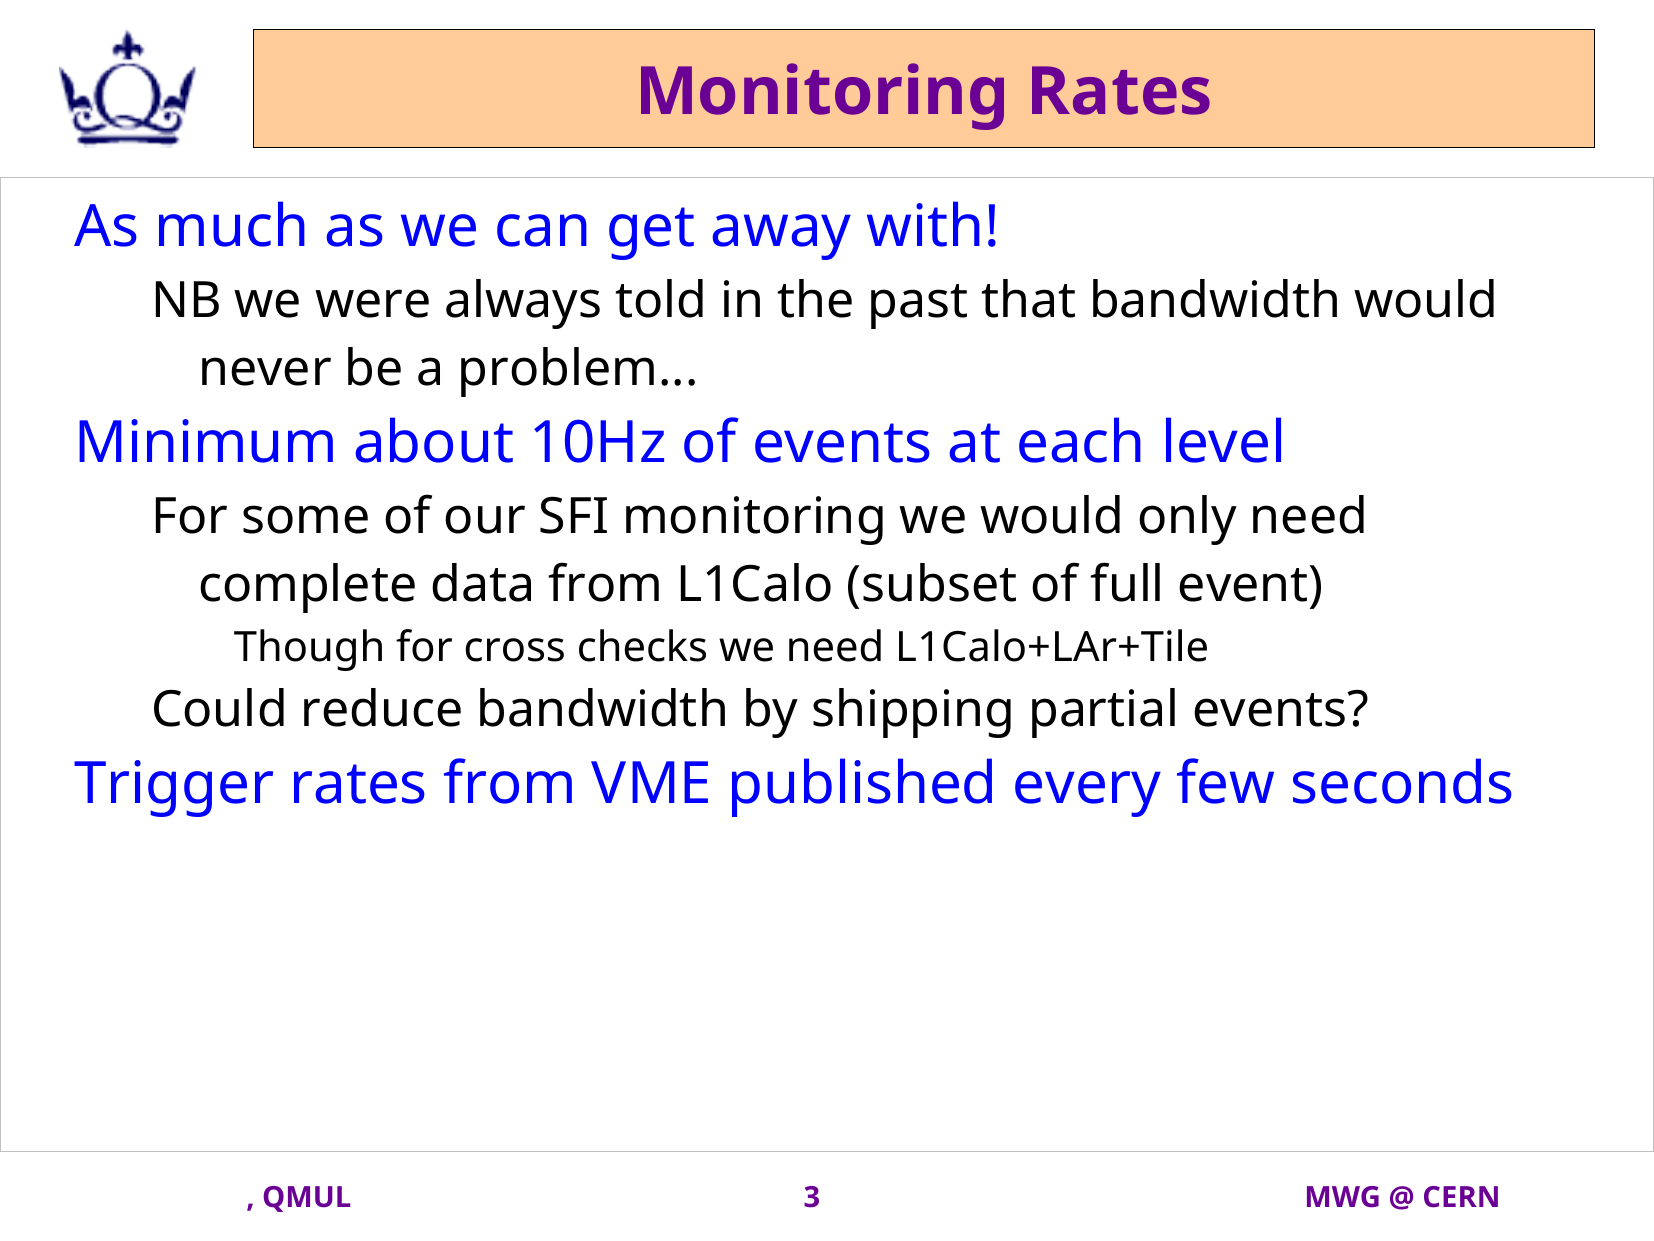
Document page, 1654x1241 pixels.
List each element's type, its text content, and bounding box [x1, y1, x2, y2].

list As much as we can get away with! NB we were always told in the past that bandwidth would never be a problem... Minimum about 10Hz of events at each level For some of our SFI monitoring we would only need complete data from L1Calo (subset of full event) Though for cross checks we need L1Calo+LAr+Tile Could reduce bandwidth by shipping partial events? Trigger rates from VME published every few seconds [56, 184, 1600, 1105]
picture [59, 29, 200, 148]
title Monitoring Rates [253, 29, 1595, 148]
